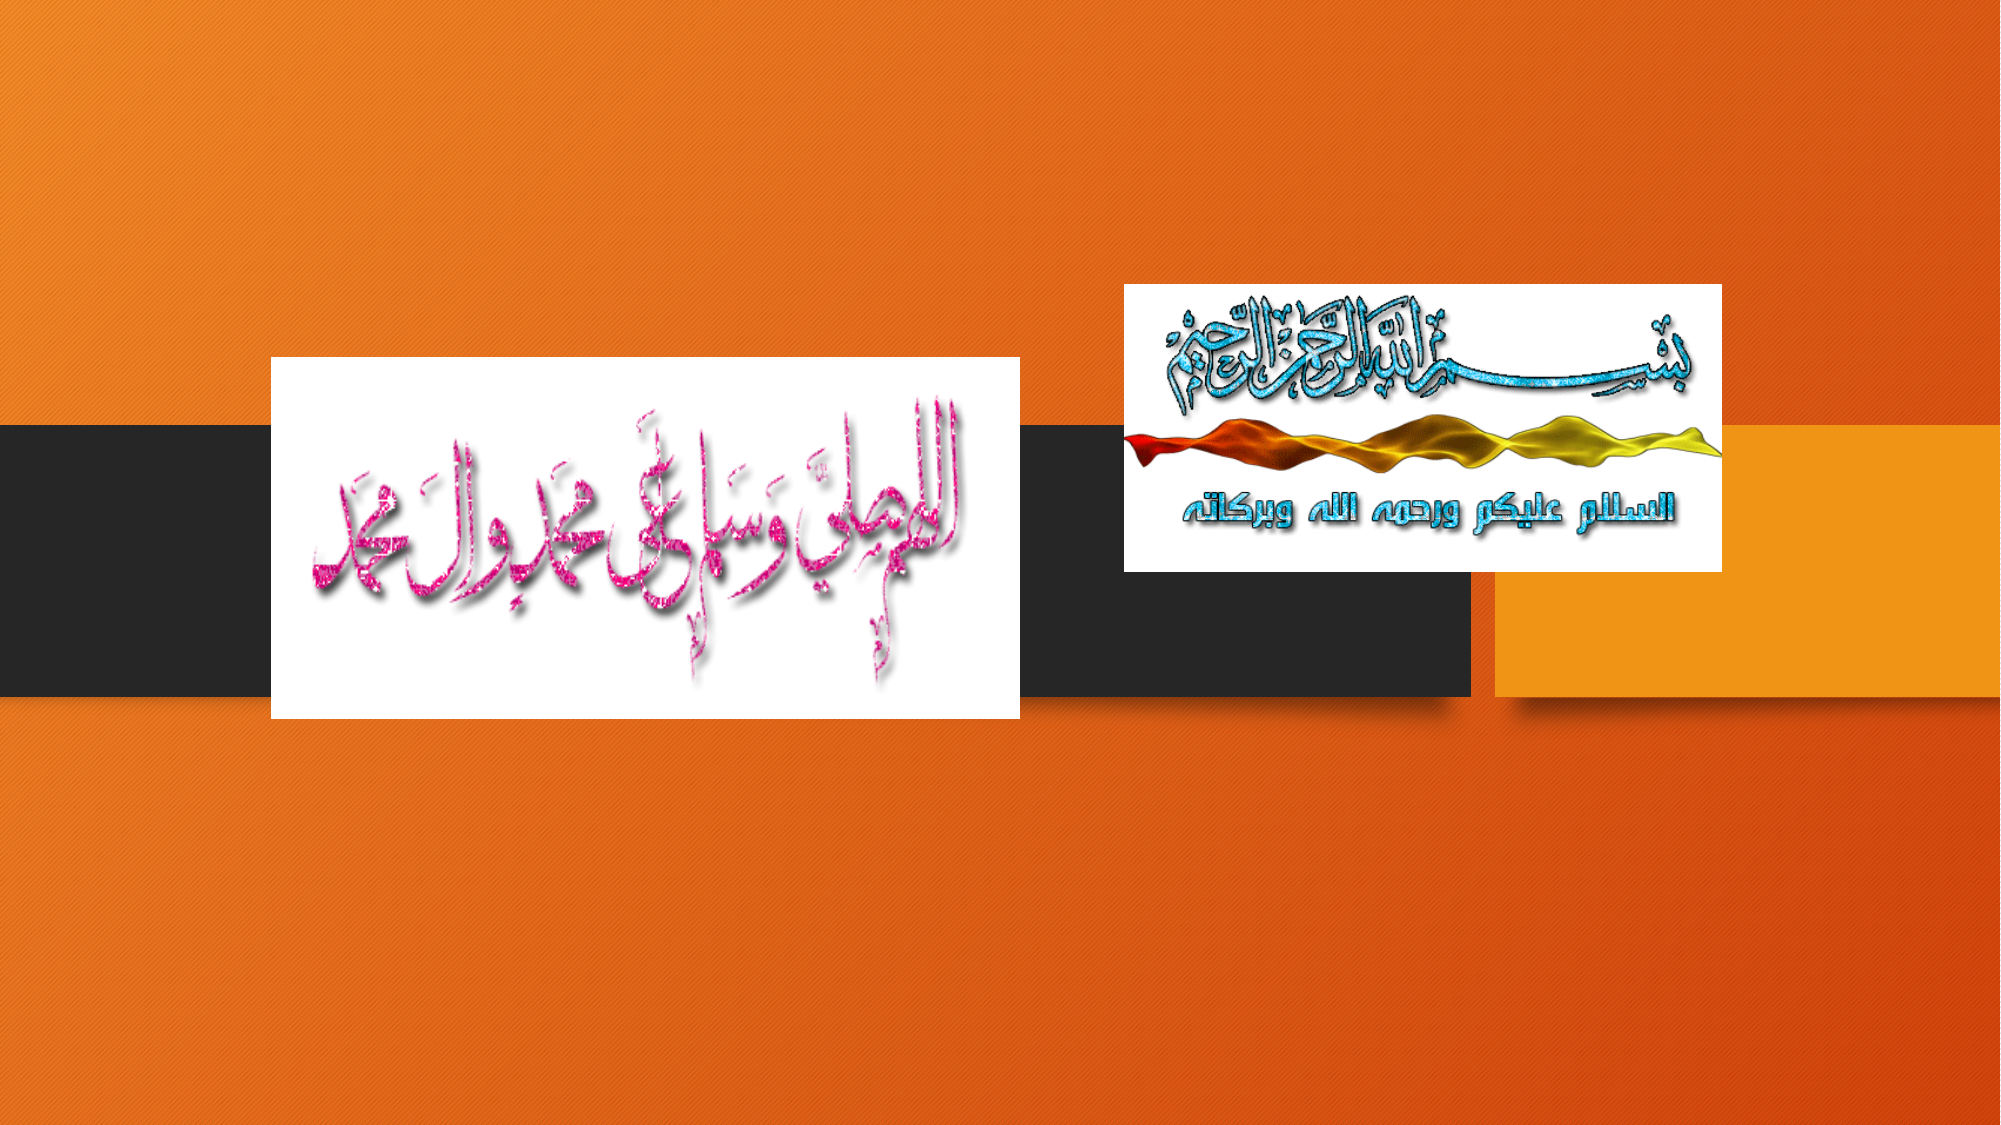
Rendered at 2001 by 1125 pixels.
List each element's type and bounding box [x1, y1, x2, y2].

picture [271, 357, 1020, 719]
picture [1124, 284, 1722, 572]
